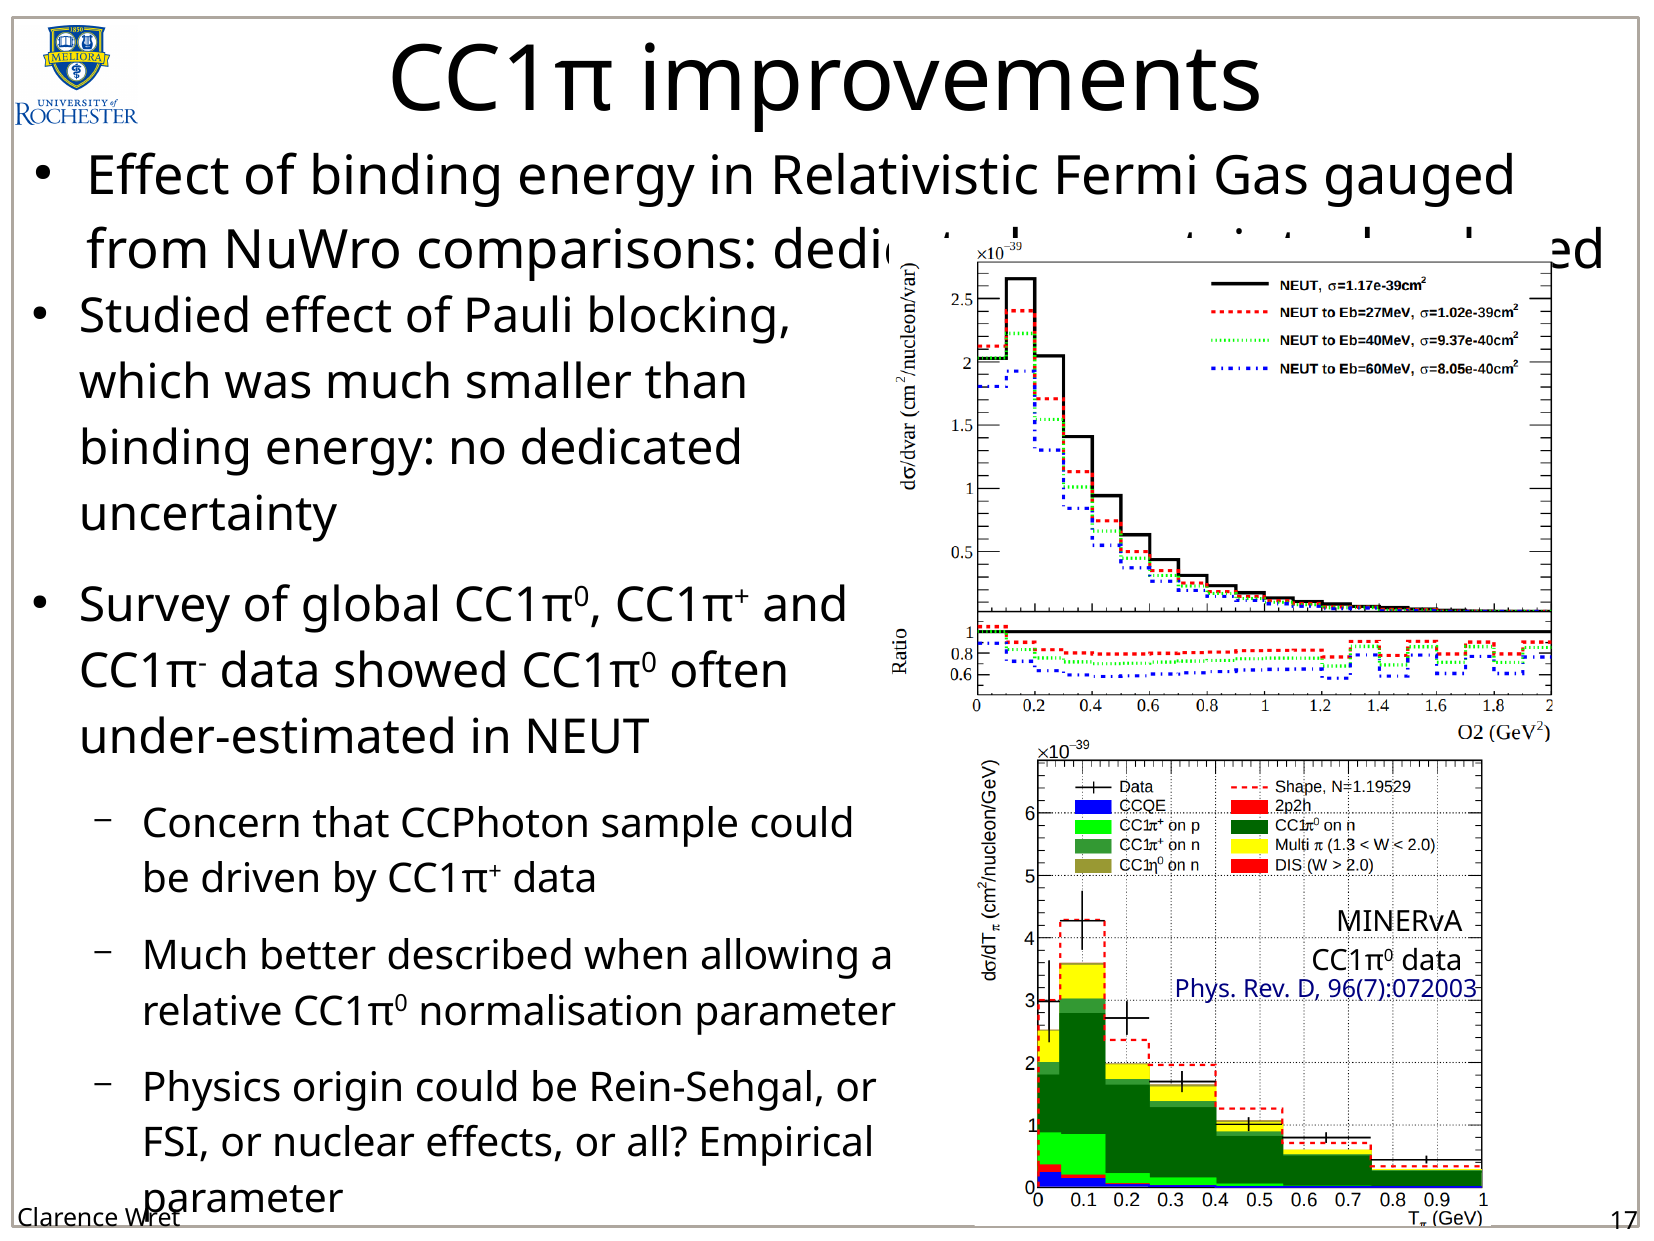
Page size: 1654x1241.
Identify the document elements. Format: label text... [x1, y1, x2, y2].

picture [889, 238, 1553, 1226]
list Studied effect of Pauli blocking, which was much smaller than binding energy: no dedicated uncertainty Survey of global CC1π0, CC1π+ and CC1π- data showed CC1π0 often under-estimated in NEUT Concern that CCPhoton sample could be driven by CC1π+ data Much better described when allowing a relative CC1π0 normalisation parameter Physics origin could be Rein-Sehgal, or FSI, or nuclear effects, or all? Empirical parameter [15, 281, 900, 1237]
title CC1π improvements [15, 19, 1636, 131]
list Effect of binding energy in Relativistic Fermi Gas gauged from NuWro comparisons: dedicated uncertainty developed [15, 136, 1636, 1237]
text_box Phys. Rev. D, 96(7):072003 [1159, 963, 1549, 1004]
text_box MINERvA CC1π0 data [1282, 892, 1478, 963]
